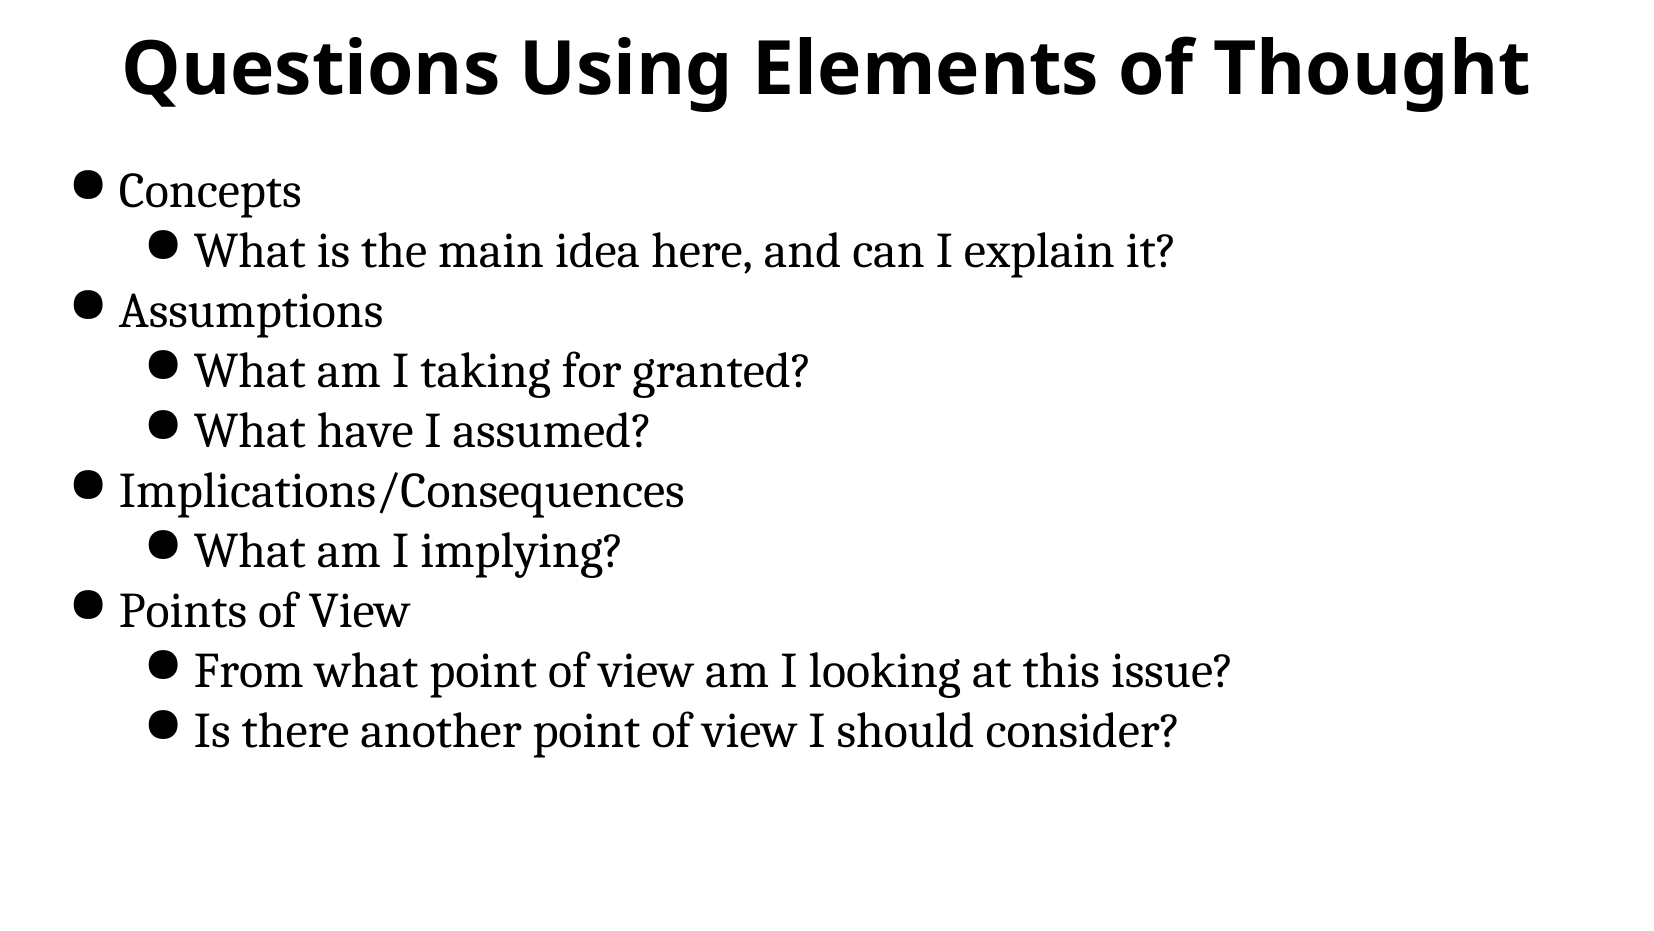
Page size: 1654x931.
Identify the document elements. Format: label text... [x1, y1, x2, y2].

title Questions Using Elements of Thought [0, 17, 1654, 124]
text_box Concepts What is the main idea here, and can I explain it? Assumptions What am I taking for granted? What have I assumed? Implications/Consequences What am I implying? Points of View From what point of view am I looking at this issue? Is there another point of view I should consider? [17, 90, 1602, 765]
